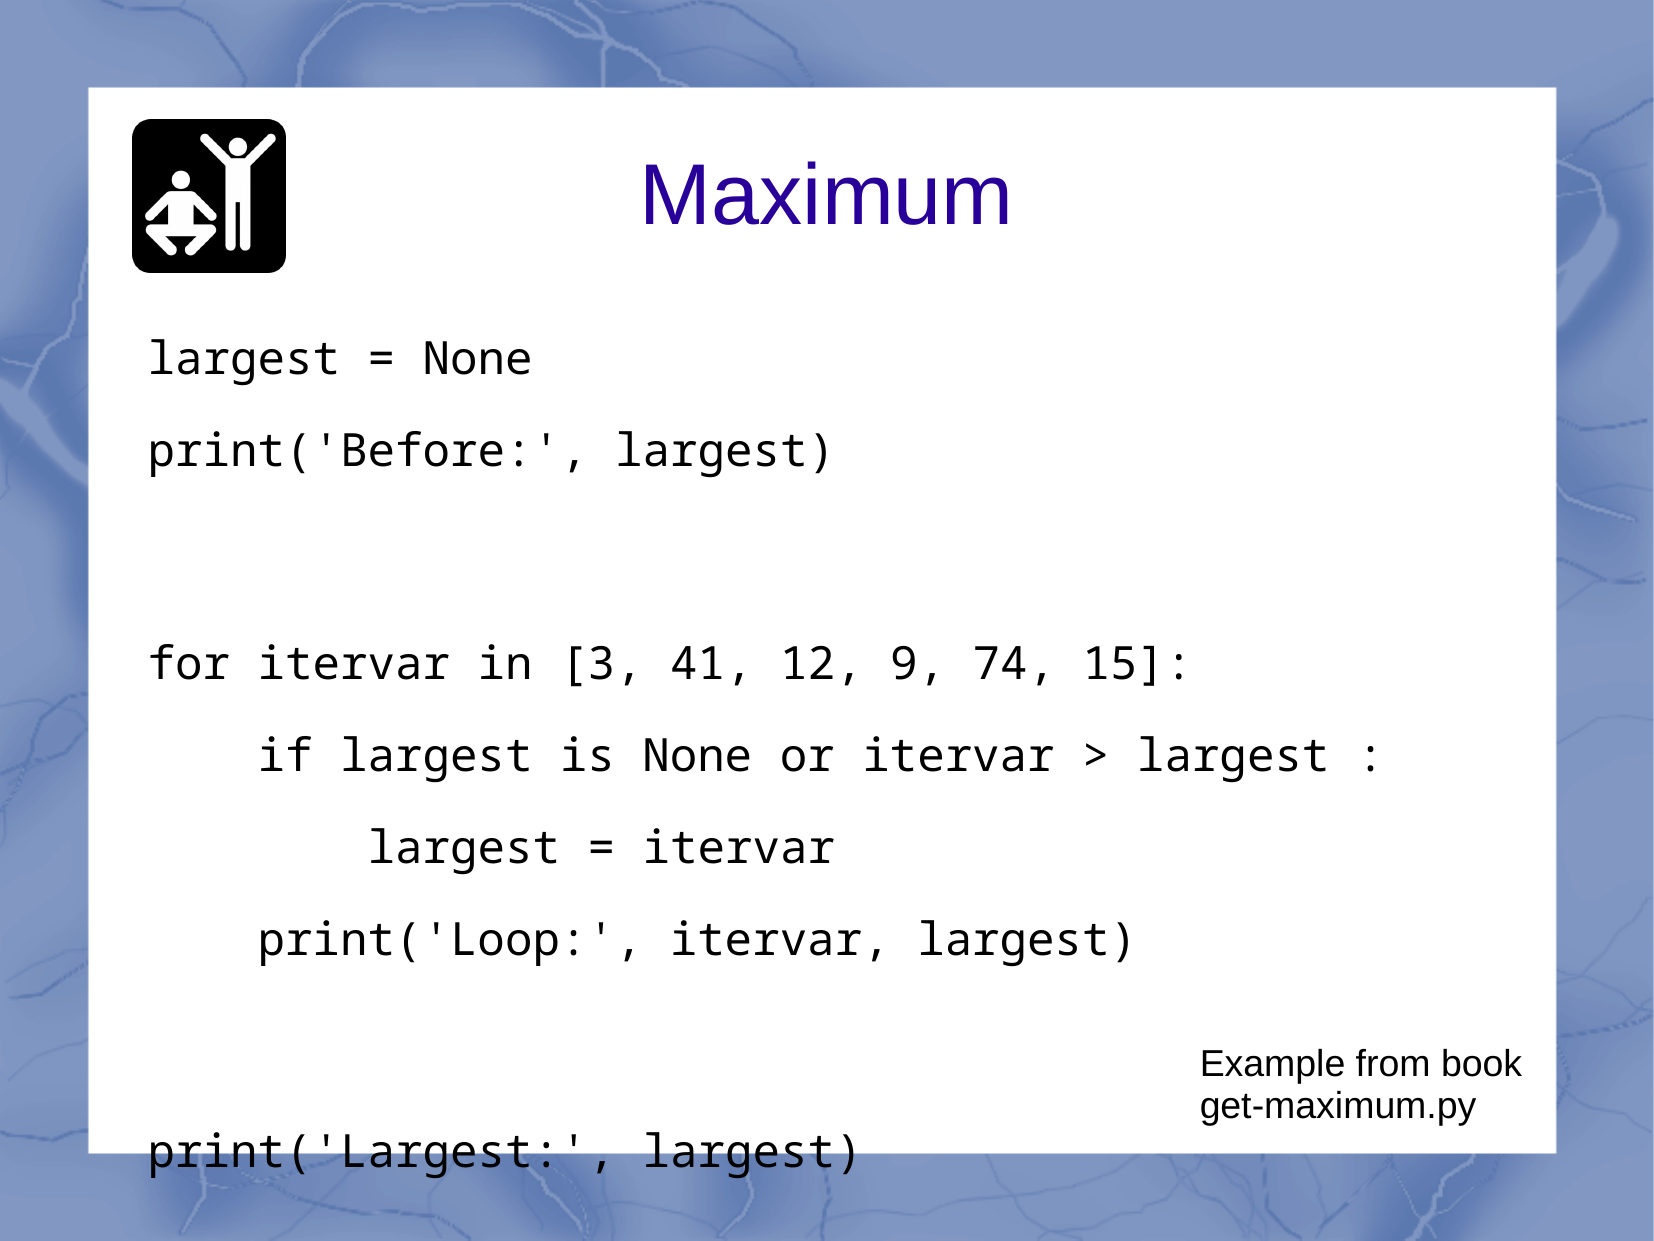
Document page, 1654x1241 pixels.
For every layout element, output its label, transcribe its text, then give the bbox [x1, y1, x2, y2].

title Maximum [118, 90, 1536, 298]
list largest = None print('Before:', largest) for itervar in [3, 41, 12, 9, 74, 15]: if largest is None or itervar > largest : largest = itervar print('Loop:', itervar, largest) print('Largest:', largest) [147, 325, 1506, 1197]
picture [0, 0, 1654, 1241]
text_box Example from book get-maximum.py [1185, 1035, 1537, 1134]
